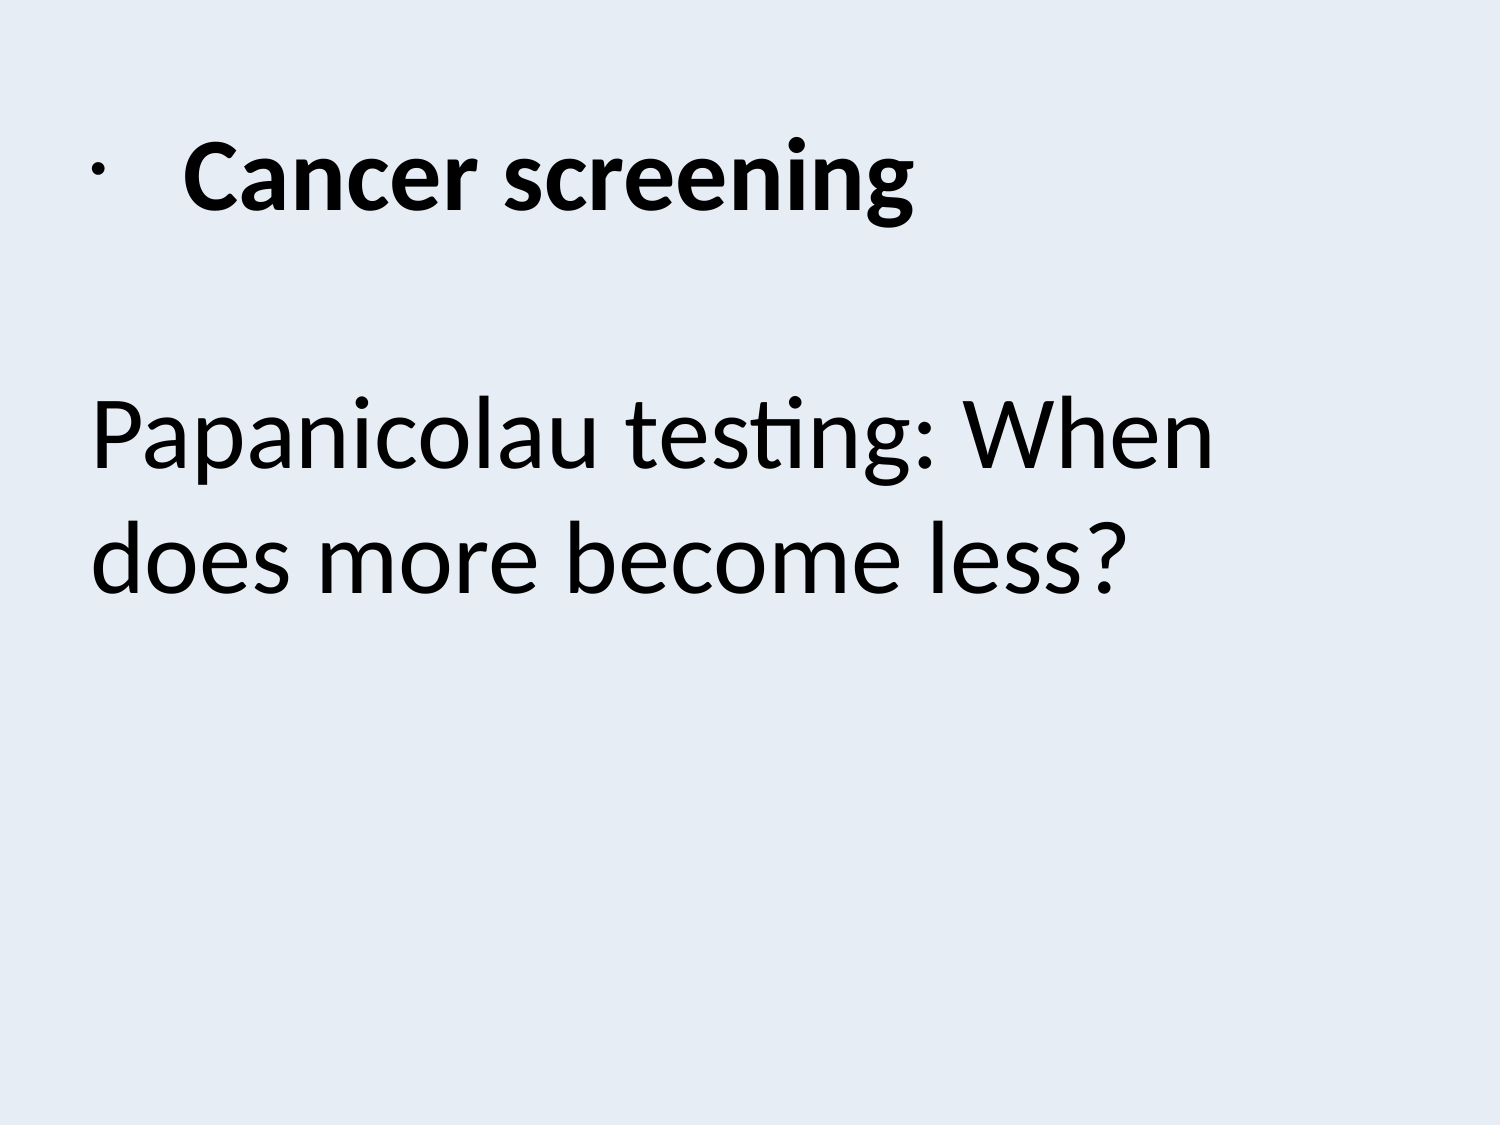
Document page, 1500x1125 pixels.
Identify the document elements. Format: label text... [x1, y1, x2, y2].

title Cancer screening [75, 90, 1425, 279]
list Papanicolau testing: When does more become less? [75, 349, 1425, 1115]
